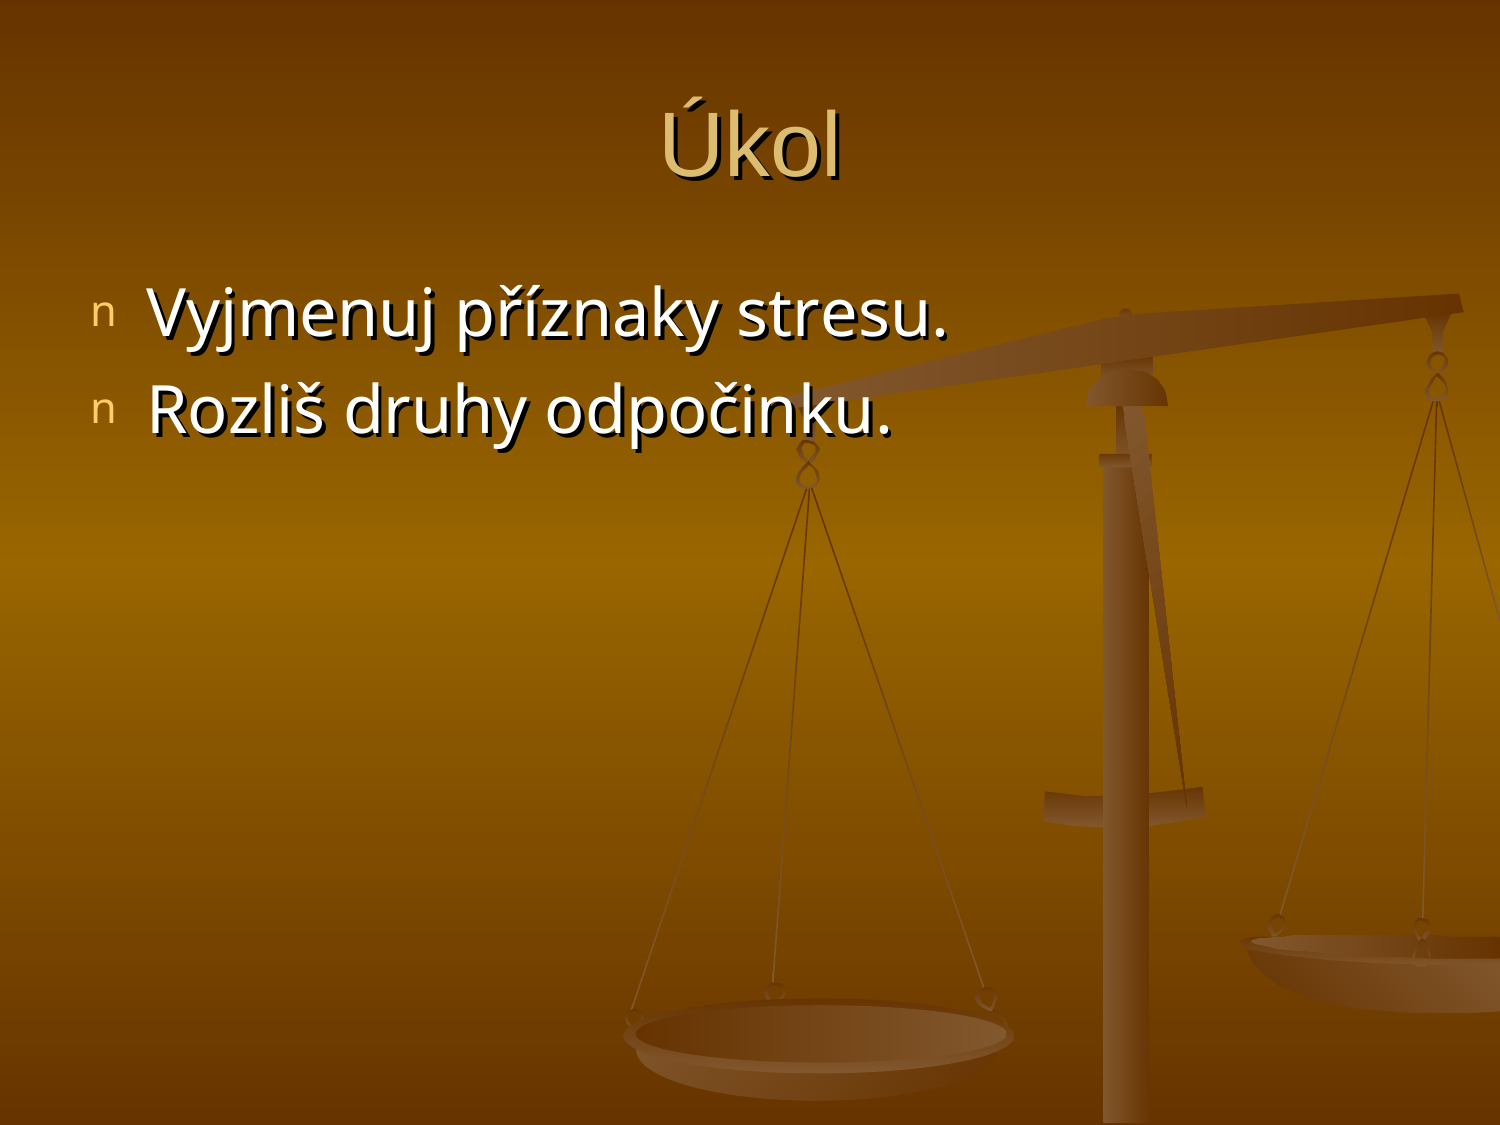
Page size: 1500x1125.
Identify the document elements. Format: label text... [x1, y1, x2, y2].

list Vyjmenuj příznaky stresu. Rozliš druhy odpočinku. [75, 262, 1426, 1006]
title Úkol [75, 45, 1426, 234]
